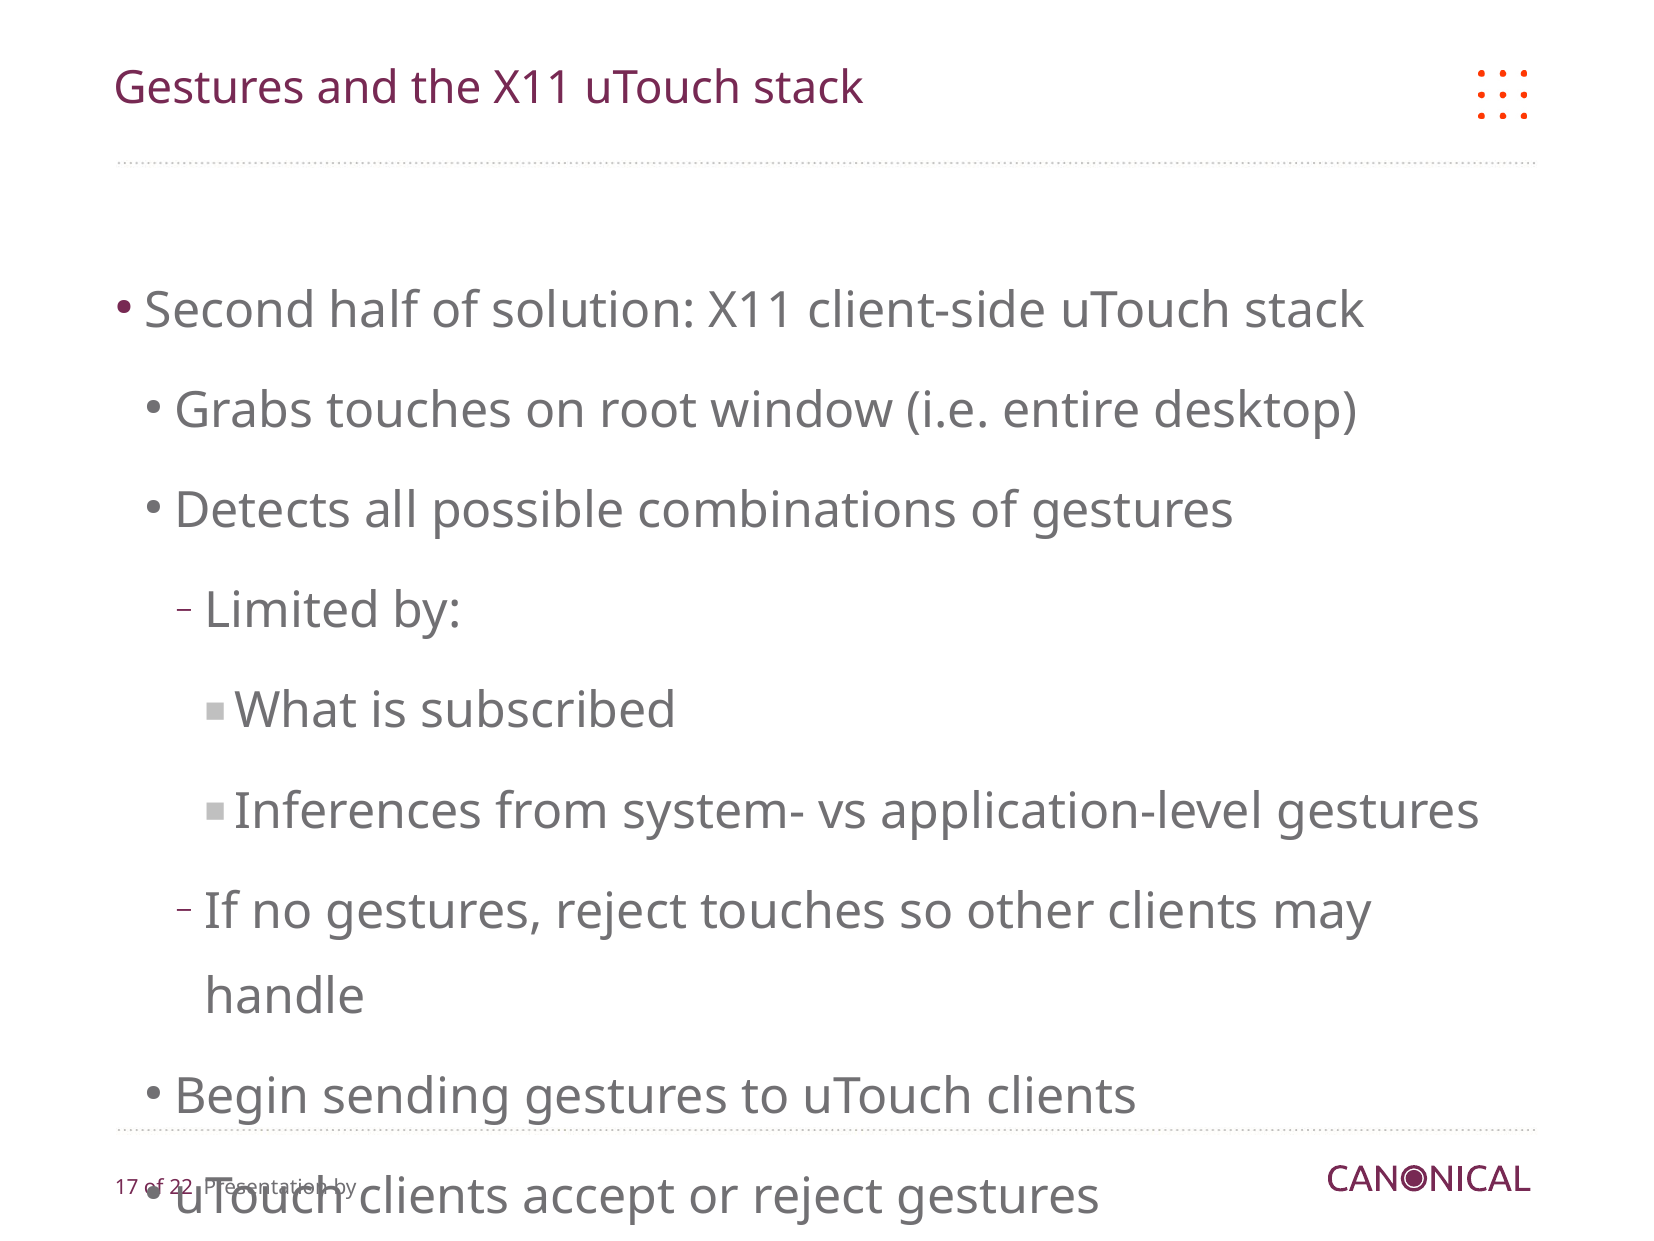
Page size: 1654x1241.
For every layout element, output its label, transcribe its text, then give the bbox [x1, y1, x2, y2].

title Gestures and the X11 uTouch stack [113, 64, 1382, 107]
picture [116, 1128, 1539, 1135]
list Second half of solution: X11 client-side uTouch stack Grabs touches on root window (i.e. entire desktop) Detects all possible combinations of gestures Limited by: What is subscribed Inferences from system- vs application-level gestures If no gestures, reject touches so other clients may handle Begin sending gestures to uTouch clients uTouch clients accept or reject gestures Propagate control to XI 2.2 touch accept/reject [115, 257, 1540, 1076]
picture [1478, 70, 1527, 119]
picture [116, 160, 1539, 168]
